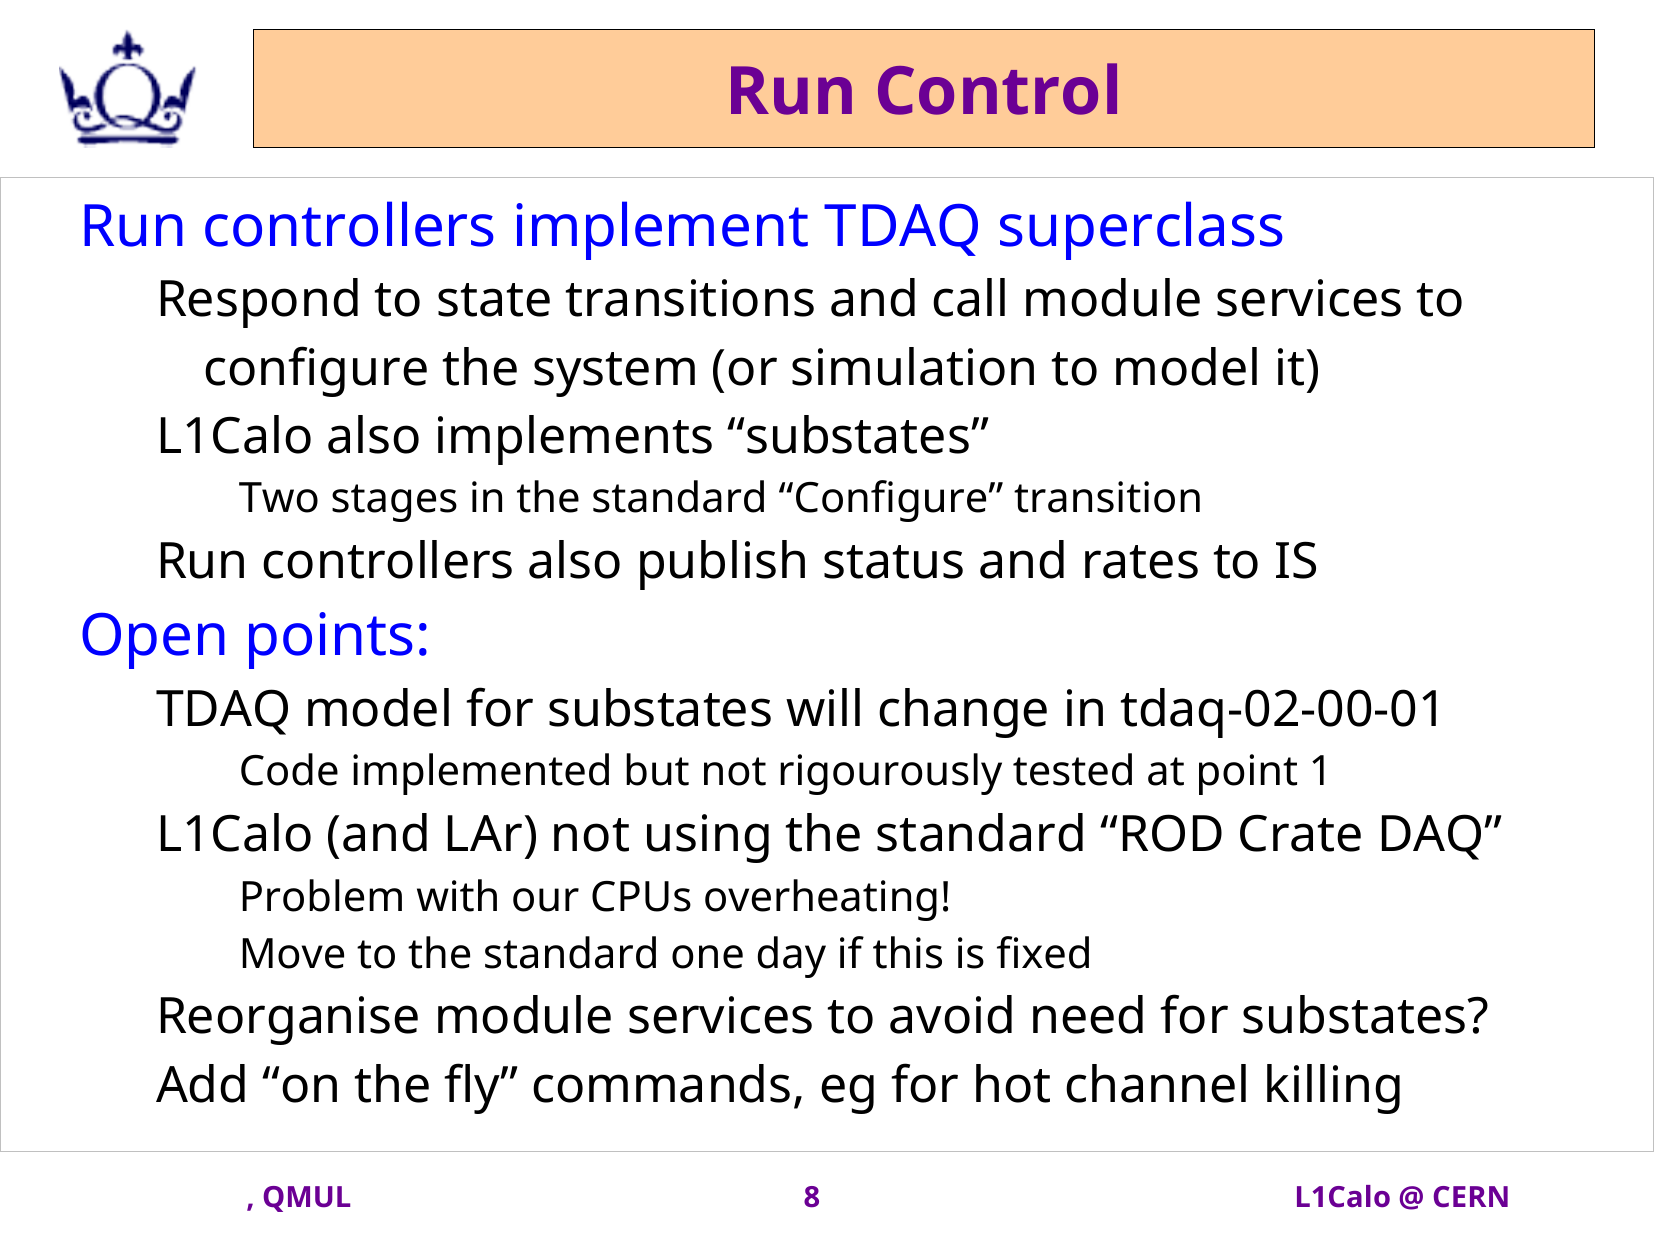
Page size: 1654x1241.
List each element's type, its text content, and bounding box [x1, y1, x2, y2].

list Run controllers implement TDAQ superclass Respond to state transitions and call module services to configure the system (or simulation to model it) L1Calo also implements “substates” Two stages in the standard “Configure” transition Run controllers also publish status and rates to IS Open points: TDAQ model for substates will change in tdaq-02-00-01 Code implemented but not rigourously tested at point 1 L1Calo (and LAr) not using the standard “ROD Crate DAQ” Problem with our CPUs overheating! Move to the standard one day if this is fixed Reorganise module services to avoid need for substates? Add “on the fly” commands, eg for hot channel killing [61, 184, 1605, 1136]
title Run Control [253, 29, 1595, 148]
picture [59, 29, 200, 148]
